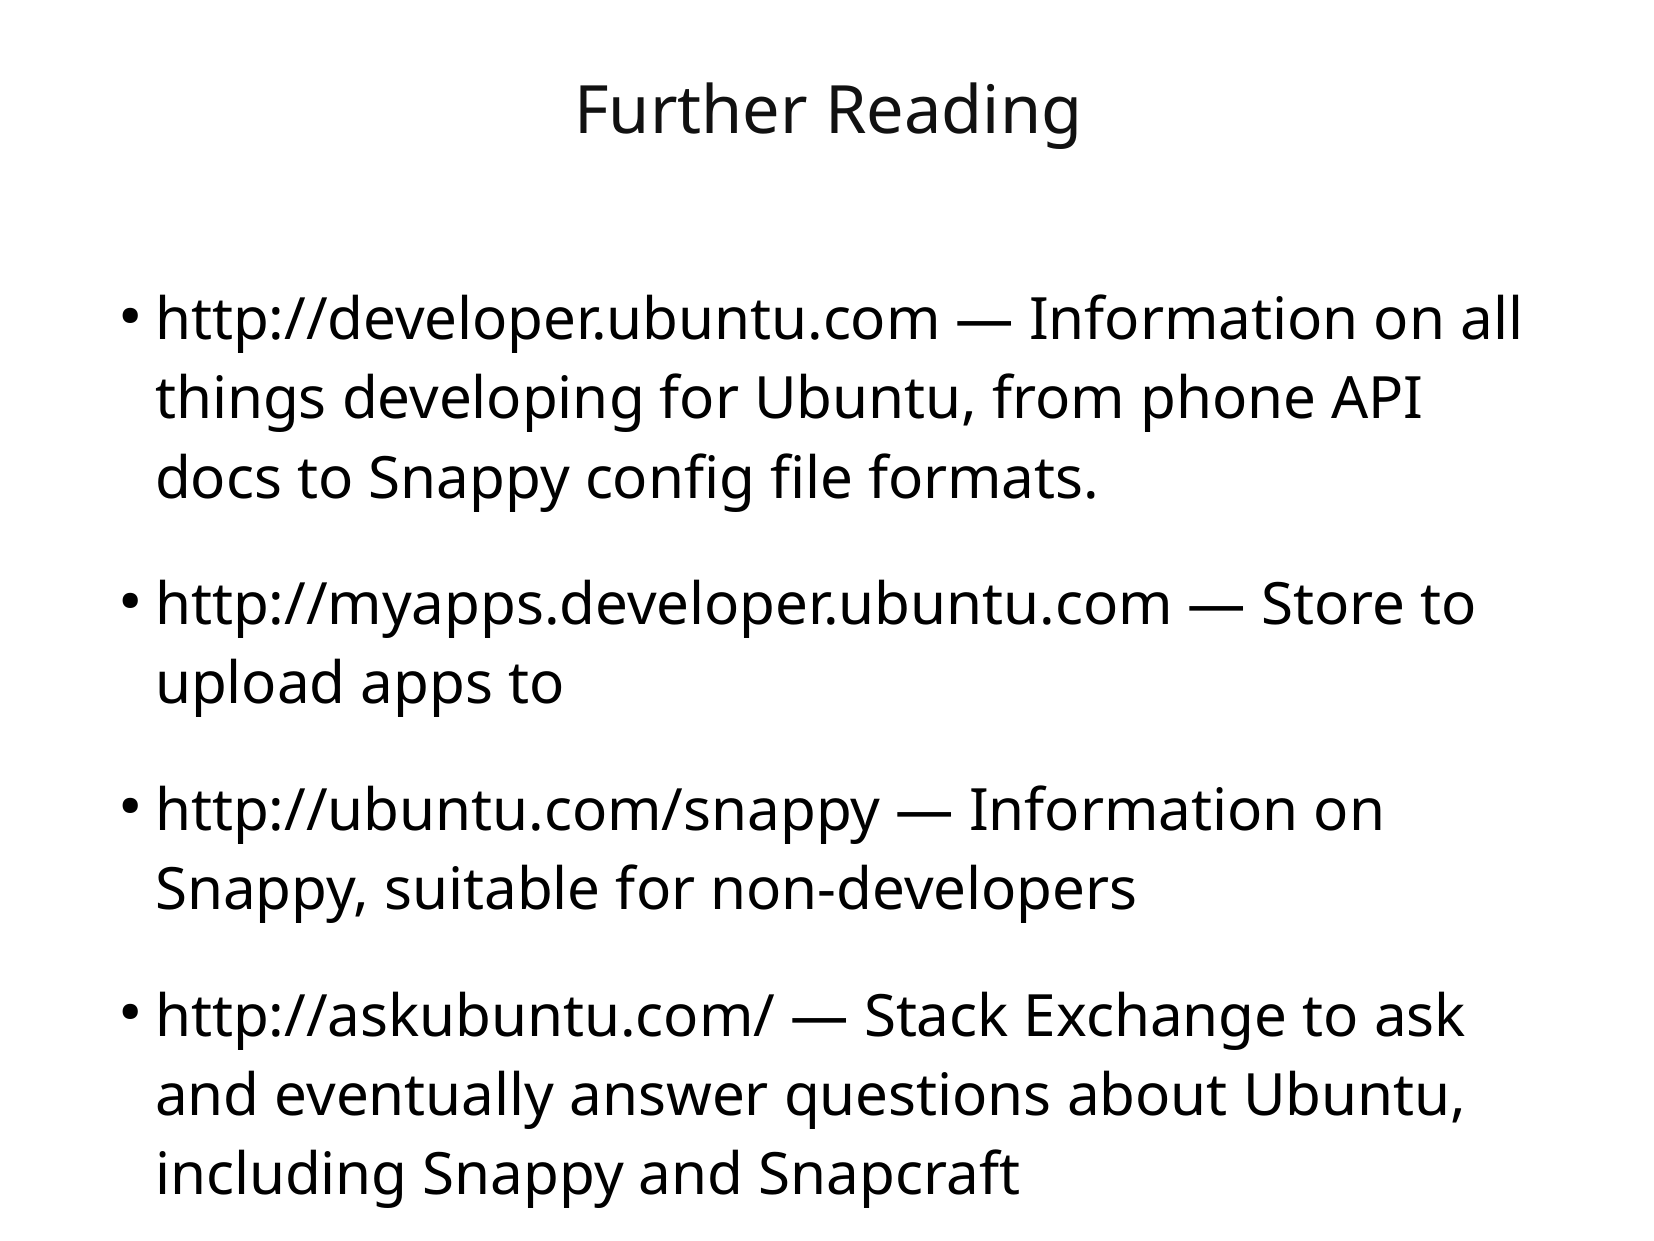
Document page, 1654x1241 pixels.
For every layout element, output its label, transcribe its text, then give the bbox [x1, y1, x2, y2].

text_box http://developer.ubuntu.com — Information on all things developing for Ubuntu, from phone API docs to Snappy config file formats. http://myapps.developer.ubuntu.com — Store to upload apps to http://ubuntu.com/snappy — Information on Snappy, suitable for non-developers http://askubuntu.com/ — Stack Exchange to ask and eventually answer questions about Ubuntu, including Snappy and Snapcraft [105, 270, 1546, 1198]
text_box Further Reading [38, 74, 1618, 172]
